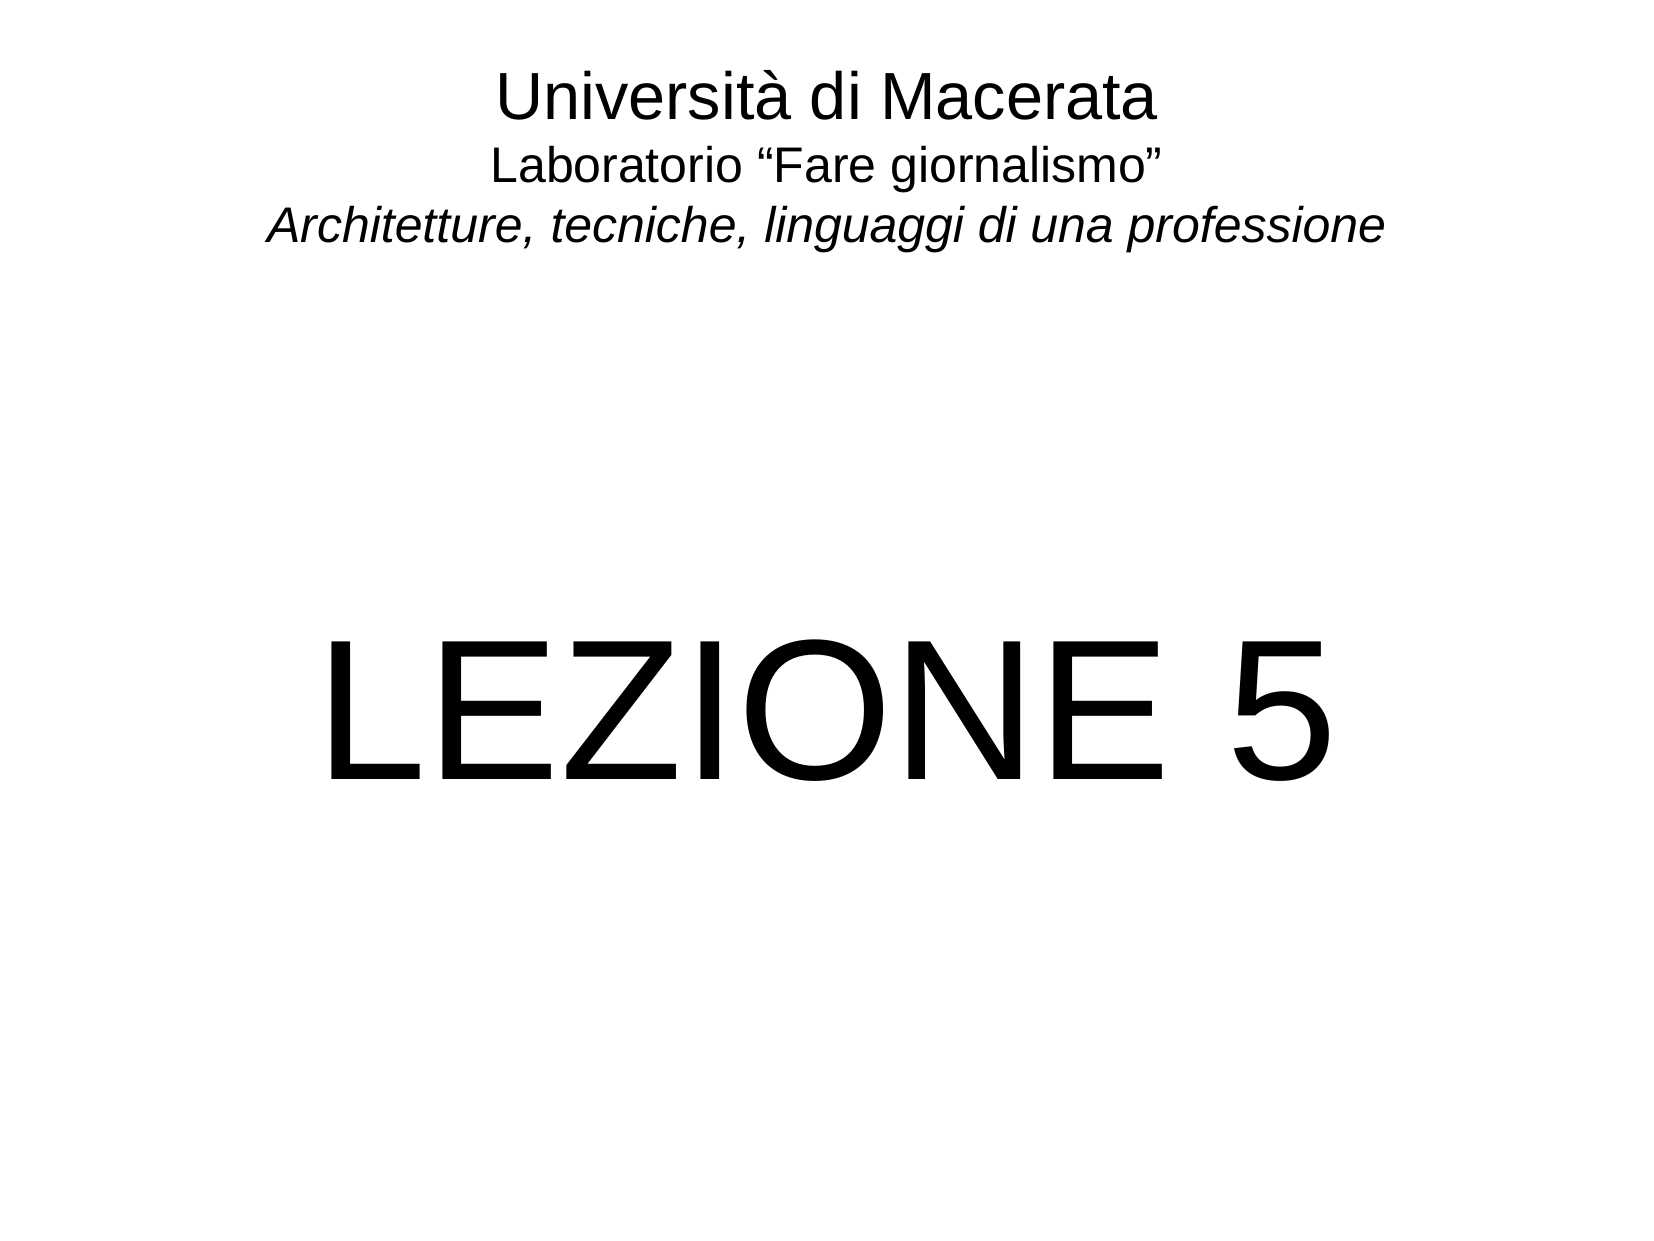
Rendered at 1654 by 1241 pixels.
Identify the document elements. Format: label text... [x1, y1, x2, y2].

subtitle LEZIONE 5 [82, 290, 1571, 1109]
title Università di Macerata Laboratorio “Fare giornalismo” Architetture, tecniche, linguaggi di una professione [82, 49, 1571, 257]
